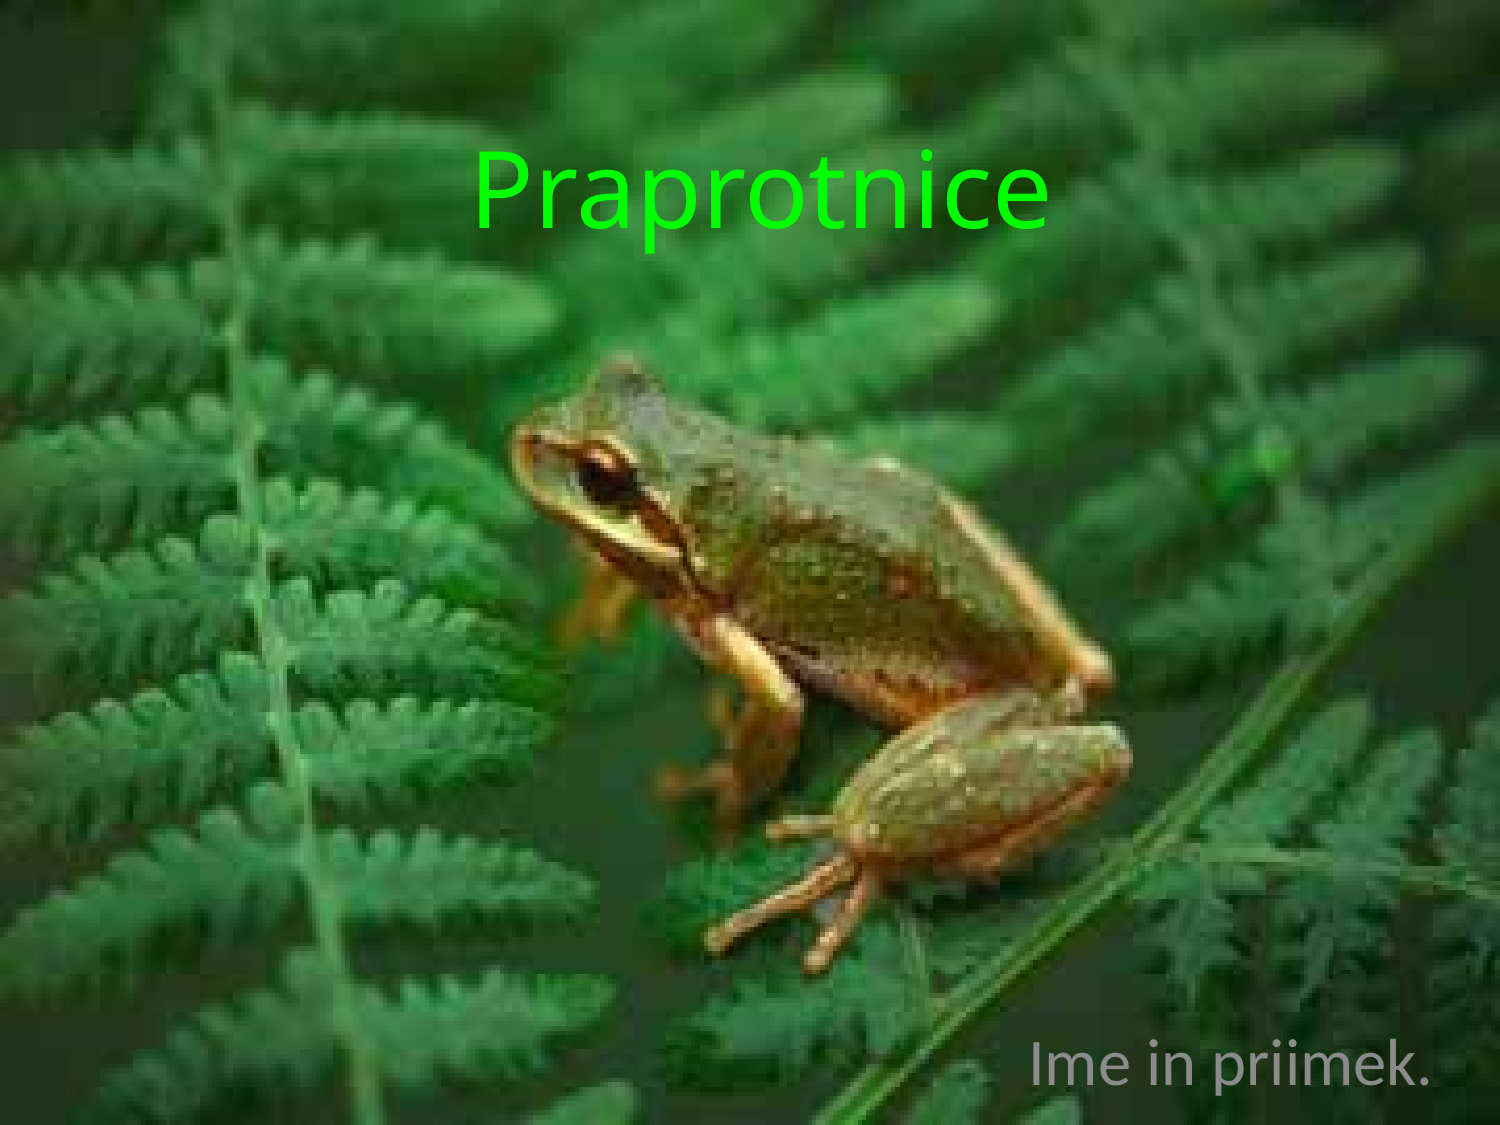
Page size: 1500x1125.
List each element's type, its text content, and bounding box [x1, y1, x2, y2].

title Praprotnice [123, 113, 1399, 355]
subtitle Ime in priimek. [962, 1011, 1500, 1125]
picture [0, 0, 1500, 1125]
